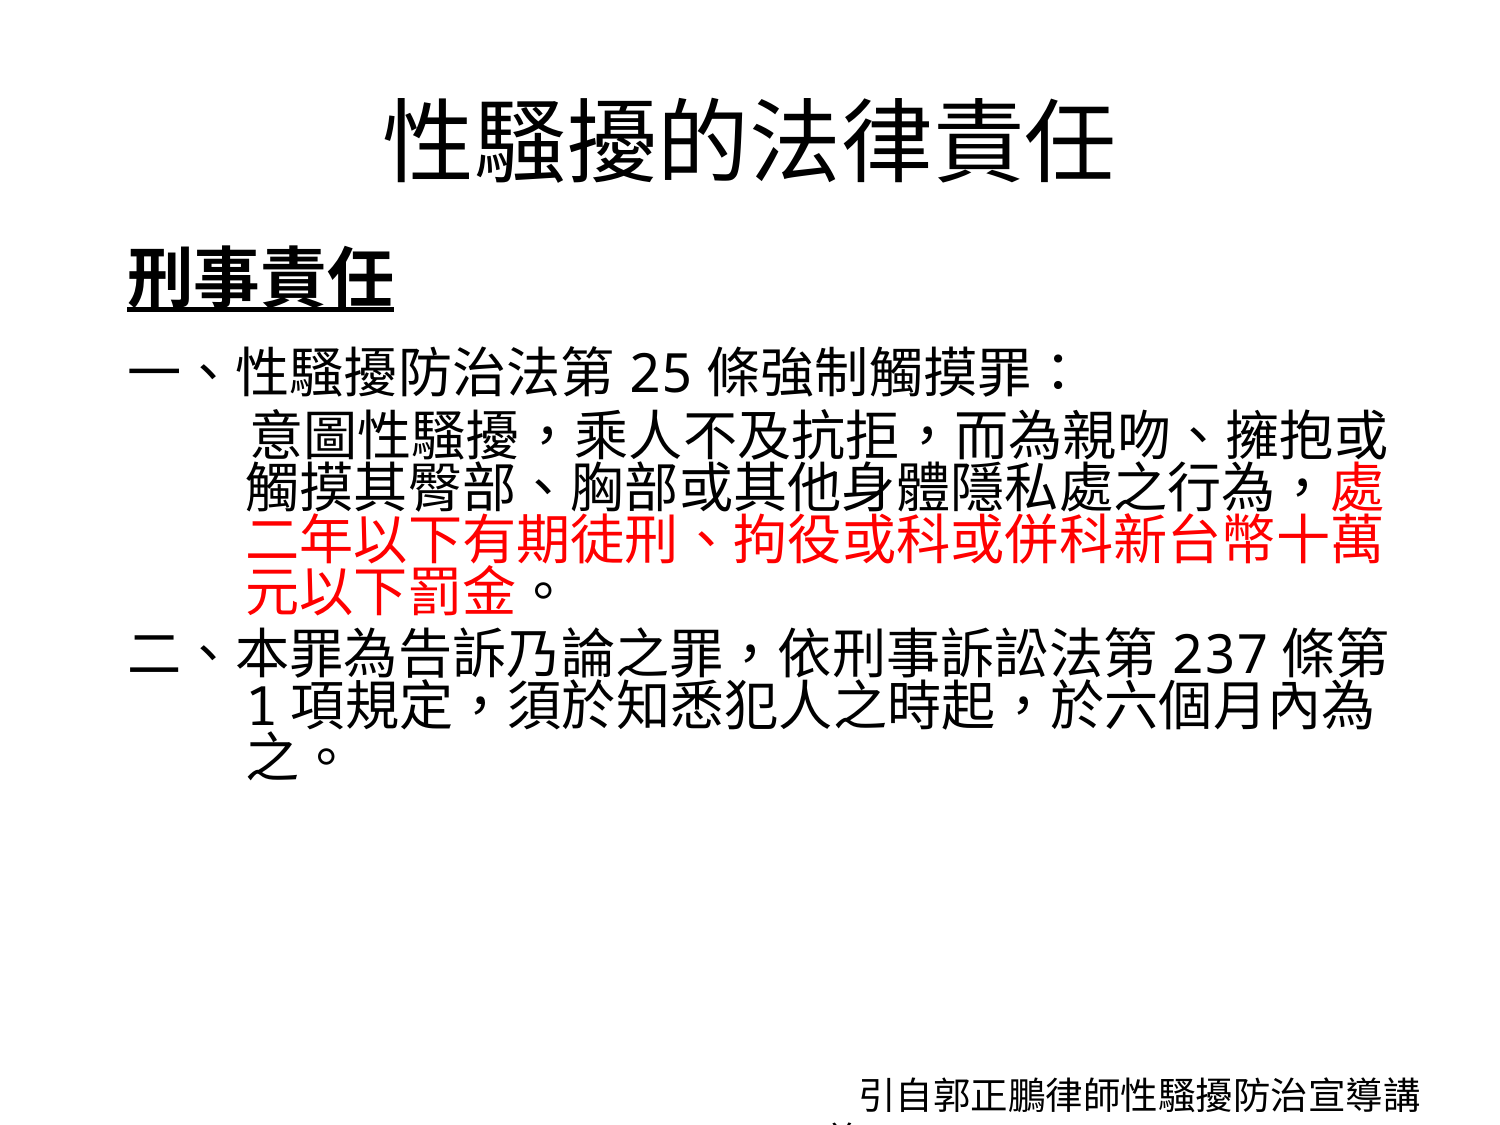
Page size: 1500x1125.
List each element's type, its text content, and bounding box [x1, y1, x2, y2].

title 性騷擾的法律責任 [75, 45, 1425, 233]
list 刑事責任 一、性騷擾防治法第25條強制觸摸罪： 意圖性騷擾，乘人不及抗拒，而為親吻、擁抱或觸摸其臀部、胸部或其他身體隱私處之行為，處二年以下有期徒刑、拘役或科或併科新台幣十萬元以下罰金。 二、本罪為告訴乃論之罪，依刑事訴訟法第237條第1項規定，須於知悉犯人之時起，於六個月內為之。 [112, 243, 1412, 989]
text_box 引自郭正鵬律師性騷擾防治宣導講義 [809, 1064, 1471, 1125]
